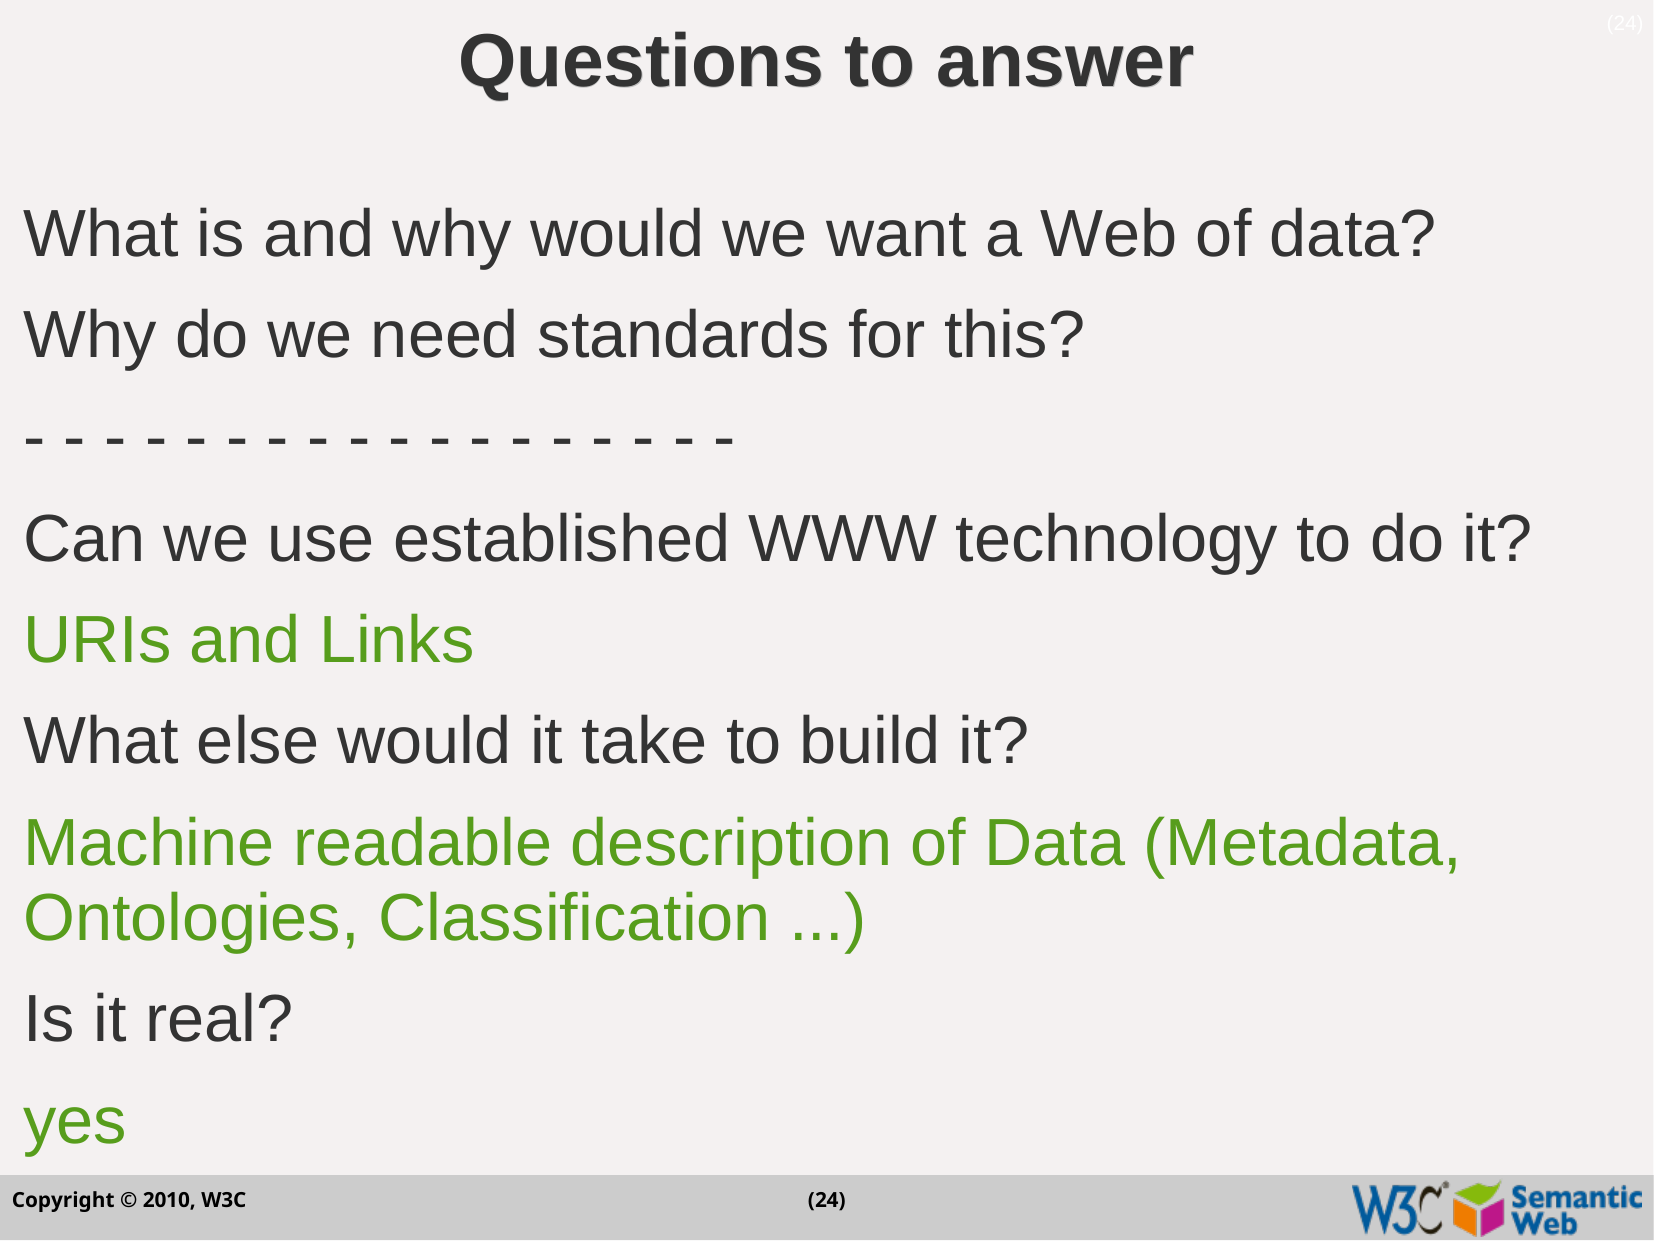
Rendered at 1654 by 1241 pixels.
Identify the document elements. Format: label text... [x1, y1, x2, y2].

title Questions to answer [0, 0, 1654, 119]
picture [1352, 1178, 1642, 1237]
list What is and why would we want a Web of data? Why do we need standards for this? - - - - - - - - - - - - - - - - - - Can we use established WWW technology to do it? URIs and Links What else would it take to build it? Machine readable description of Data (Metadata, Ontologies, Classification ...) Is it real? yes [23, 94, 1618, 1158]
